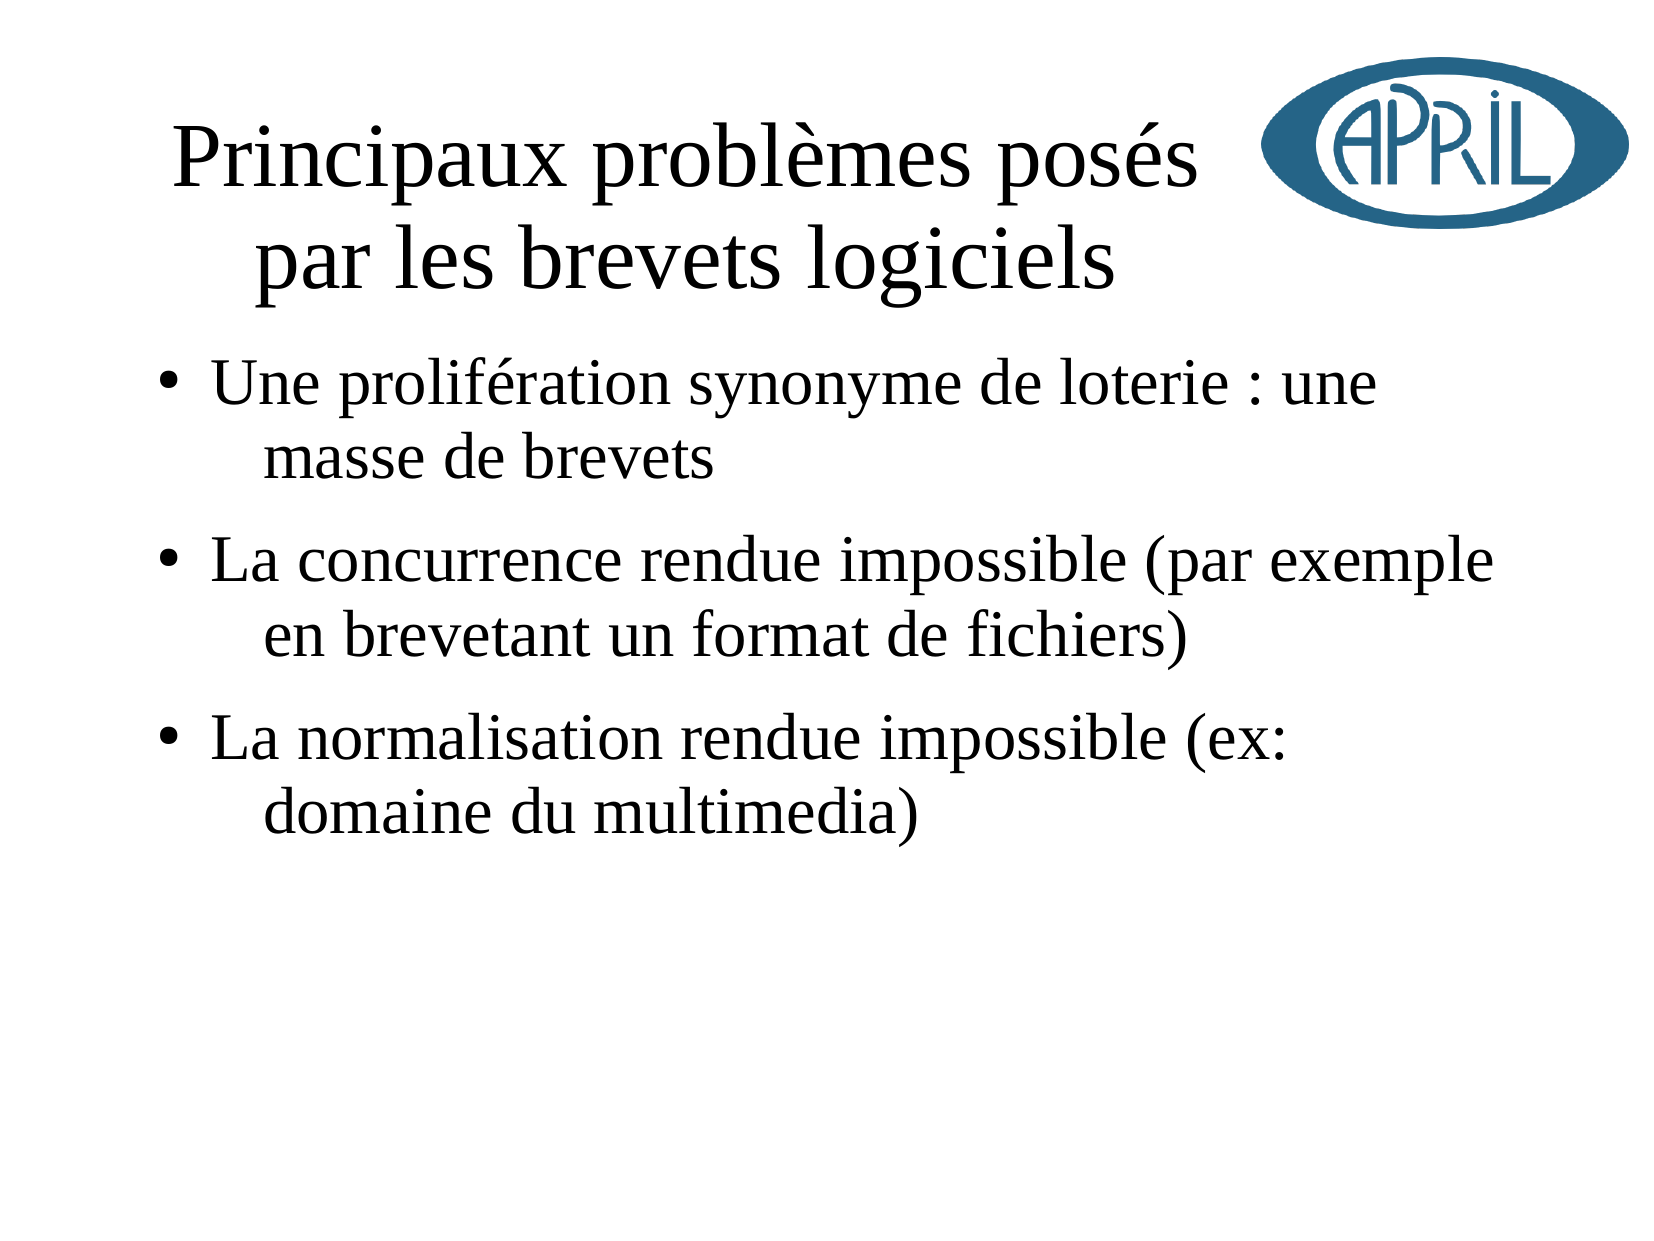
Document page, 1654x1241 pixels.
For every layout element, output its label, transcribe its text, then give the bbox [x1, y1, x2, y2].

title Principaux problèmes posés par les brevets logiciels [121, 95, 1252, 318]
picture [1261, 57, 1629, 229]
list Une prolifération synonyme de loterie : une masse de brevets La concurrence rendue impossible (par exemple en brevetant un format de fichiers) La normalisation rendue impossible (ex: domaine du multimedia) [121, 344, 1534, 987]
